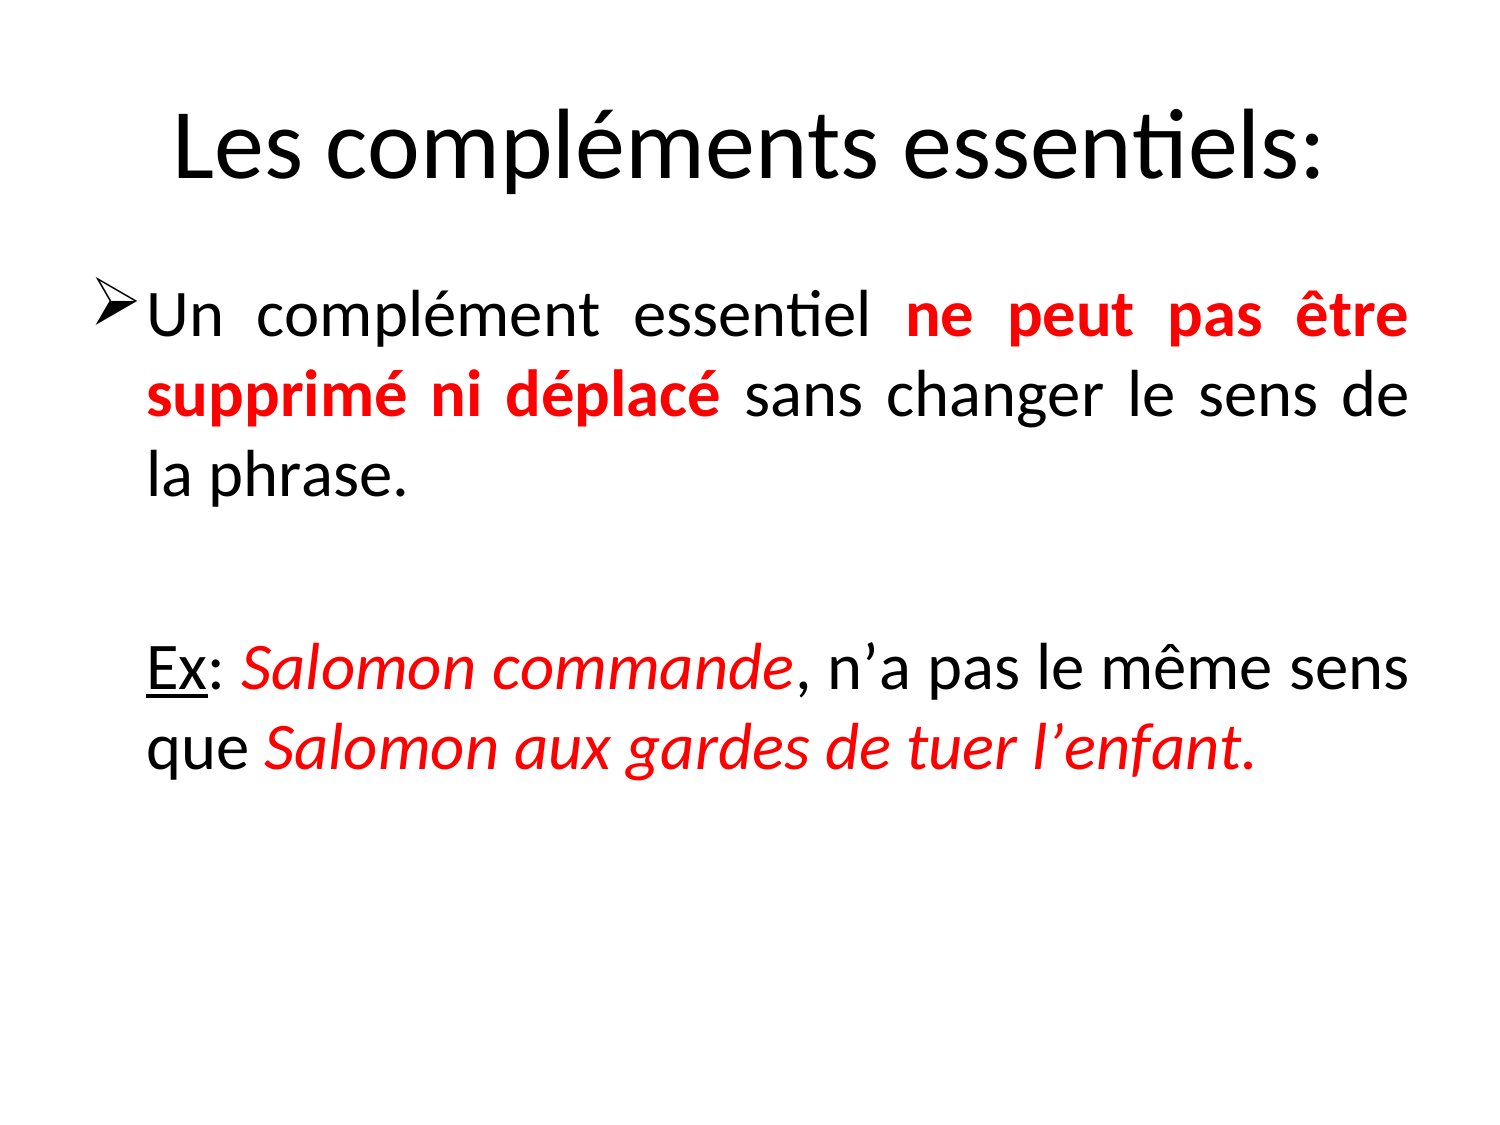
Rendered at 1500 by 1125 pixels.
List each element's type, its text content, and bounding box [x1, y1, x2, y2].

list Un complément essentiel ne peut pas être supprimé ni déplacé sans changer le sens de la phrase. Ex: Salomon commande, n’a pas le même sens que Salomon aux gardes de tuer l’enfant. [75, 262, 1426, 1005]
title Les compléments essentiels: [75, 45, 1426, 233]
